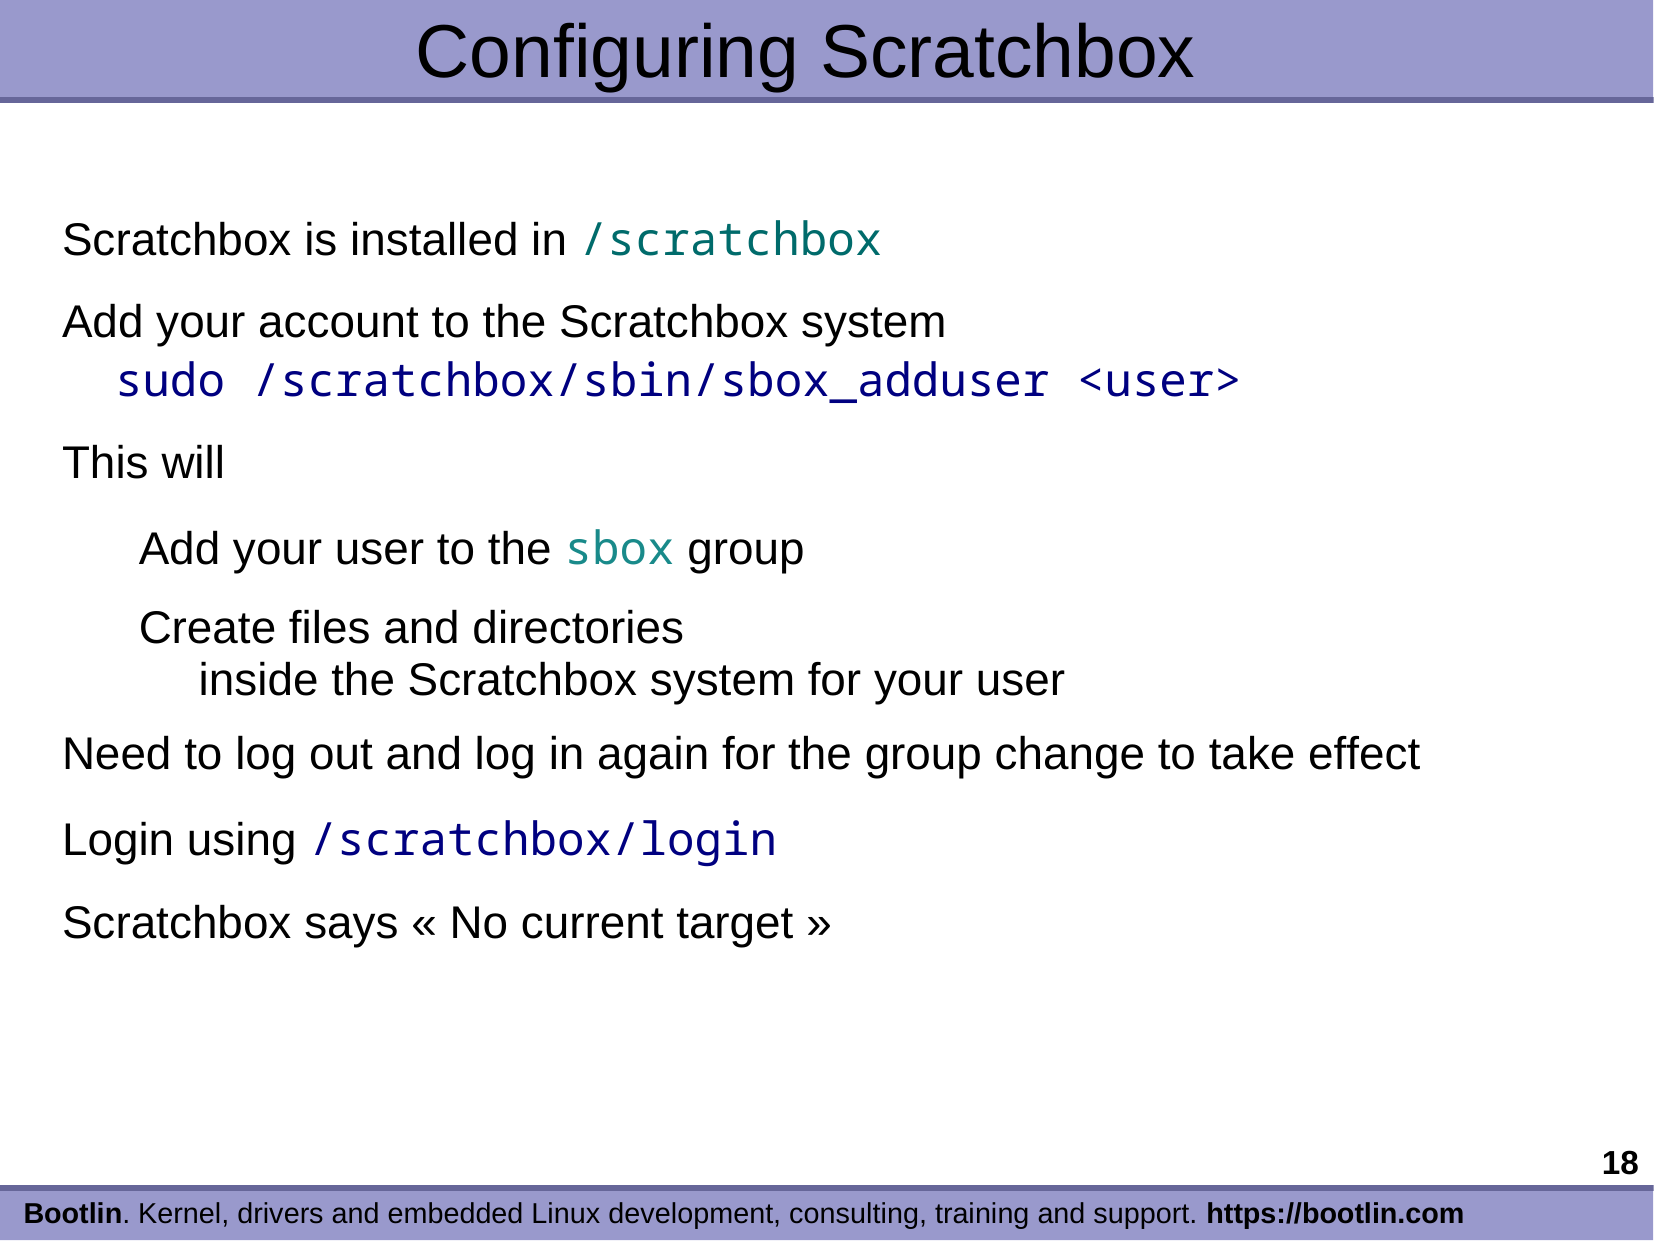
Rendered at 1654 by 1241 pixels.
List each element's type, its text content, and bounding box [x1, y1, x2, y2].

list Scratchbox is installed in /scratchbox Add your account to the Scratchbox system sudo /scratchbox/sbin/sbox_adduser <user> This will Add your user to the sbox group Create files and directories inside the Scratchbox system for your user Need to log out and log in again for the group change to take effect Login using /scratchbox/login Scratchbox says « No current target » [44, 206, 1613, 1019]
title Configuring Scratchbox [60, 5, 1551, 97]
